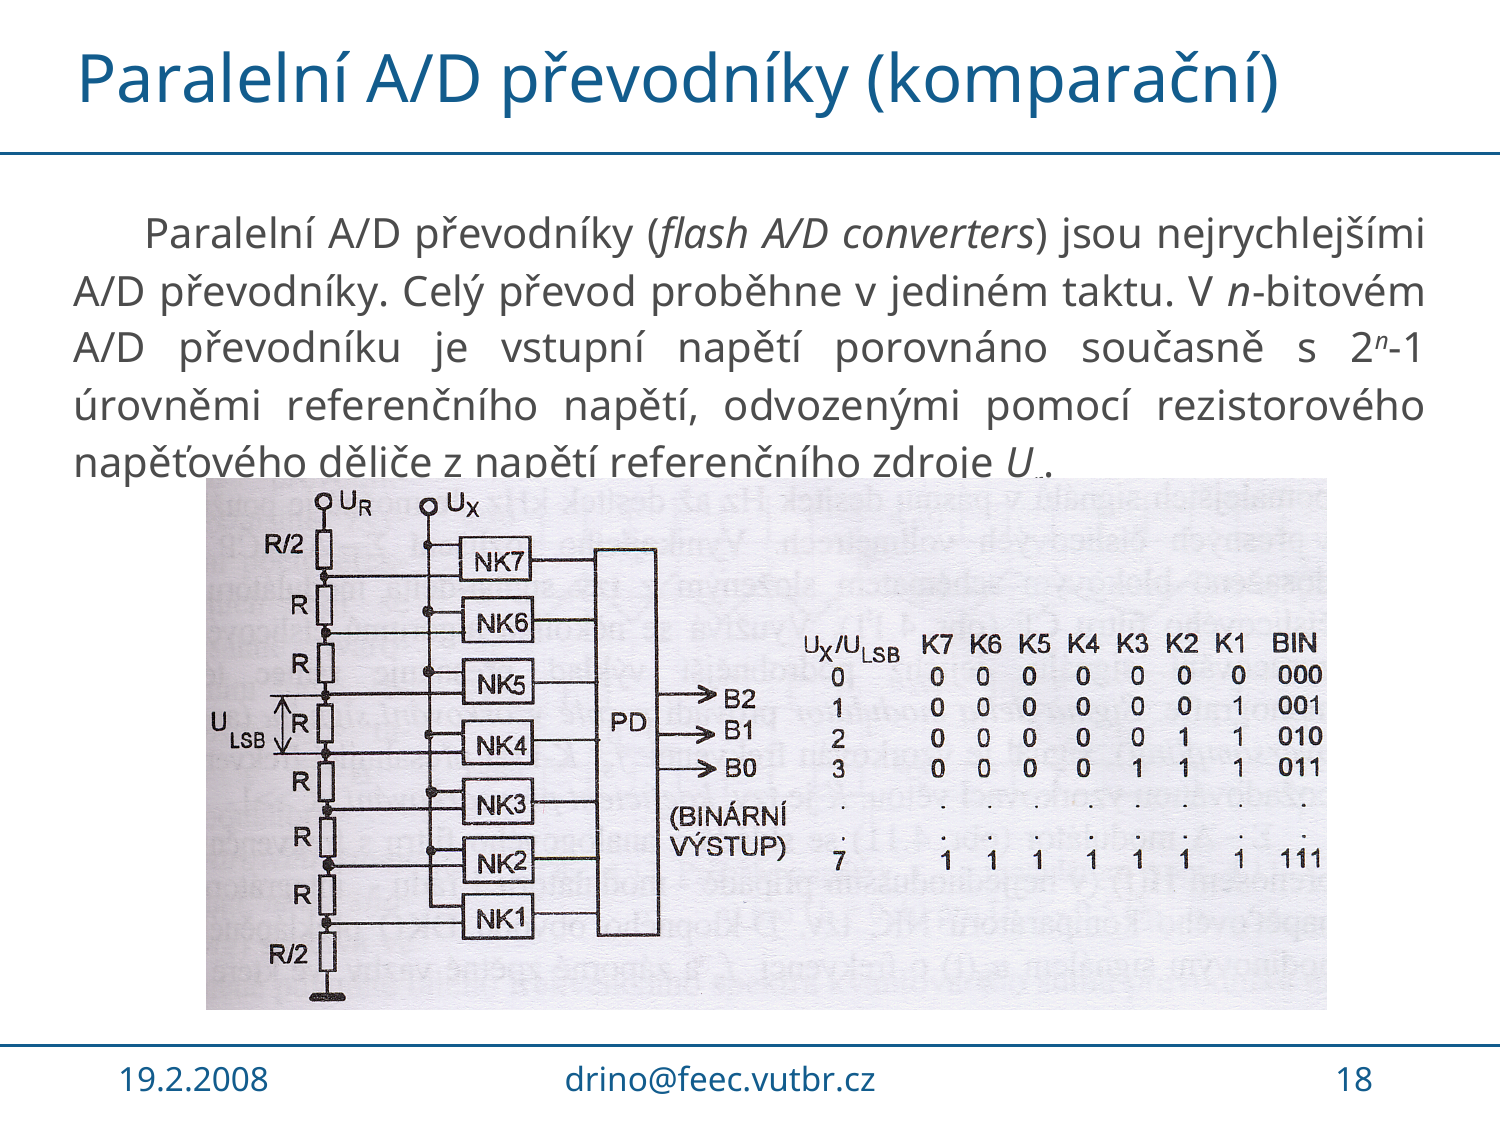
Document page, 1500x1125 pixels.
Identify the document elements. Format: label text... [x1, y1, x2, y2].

text_box drino@feec.vutbr.cz [454, 1049, 987, 1125]
text_box 19.2.2008 [103, 1049, 432, 1125]
picture [206, 478, 1327, 1010]
text_box Paralelní A/D převodníky (flash A/D converters) jsou nejrychlejšími A/D převodníky. Celý převod proběhne v jediném taktu. V n-bitovém A/D převodníku je vstupní napětí porovnáno současně s 2n-1 úrovněmi referenčního napětí, odvozenými pomocí rezistorového napěťového děliče z napětí referenčního zdroje Ur. [59, 196, 1442, 506]
text_box 20 [1075, 1049, 1388, 1125]
title Paralelní A/D převodníky (komparační) [0, 0, 1500, 152]
